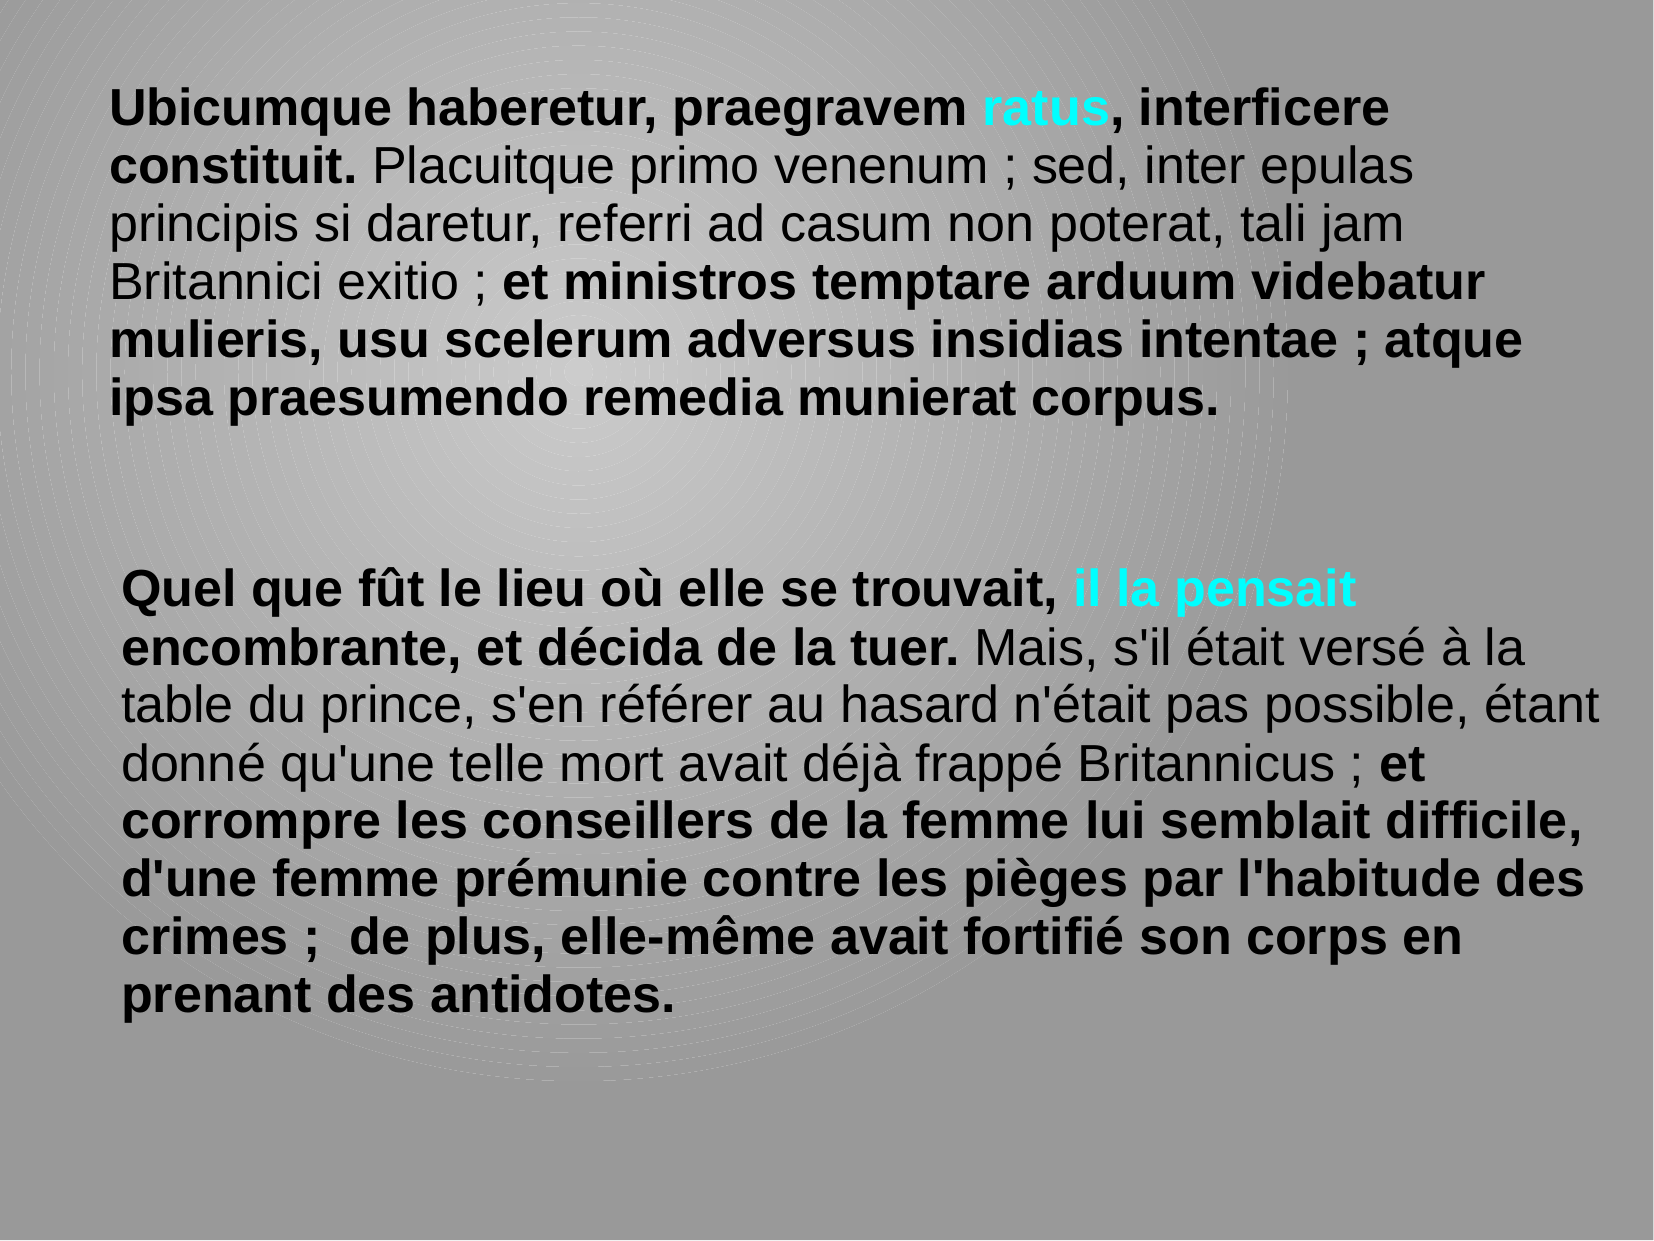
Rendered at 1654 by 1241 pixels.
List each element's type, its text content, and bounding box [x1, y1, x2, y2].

text_box Ubicumque haberetur, praegravem ratus, interficere constituit. Placuitque primo venenum ; sed, inter epulas principis si daretur, referri ad casum non poterat, tali jam Britannici exitio ; et ministros temptare arduum videbatur mulieris, usu scelerum adversus insidias intentae ; atque ipsa praesumendo remedia munierat corpus. [94, 70, 1583, 440]
text_box Quel que fût le lieu où elle se trouvait, il la pensait encombrante, et décida de la tuer. Mais, s'il était versé à la table du prince, s'en référer au hasard n'était pas possible, étant donné qu'une telle mort avait déjà frappé Britannicus ; et corrompre les conseillers de la femme lui semblait difficile, d'une femme prémunie contre les pièges par l'habitude des crimes ; de plus, elle-même avait fortifié son corps en prenant des antidotes. [106, 552, 1619, 1040]
